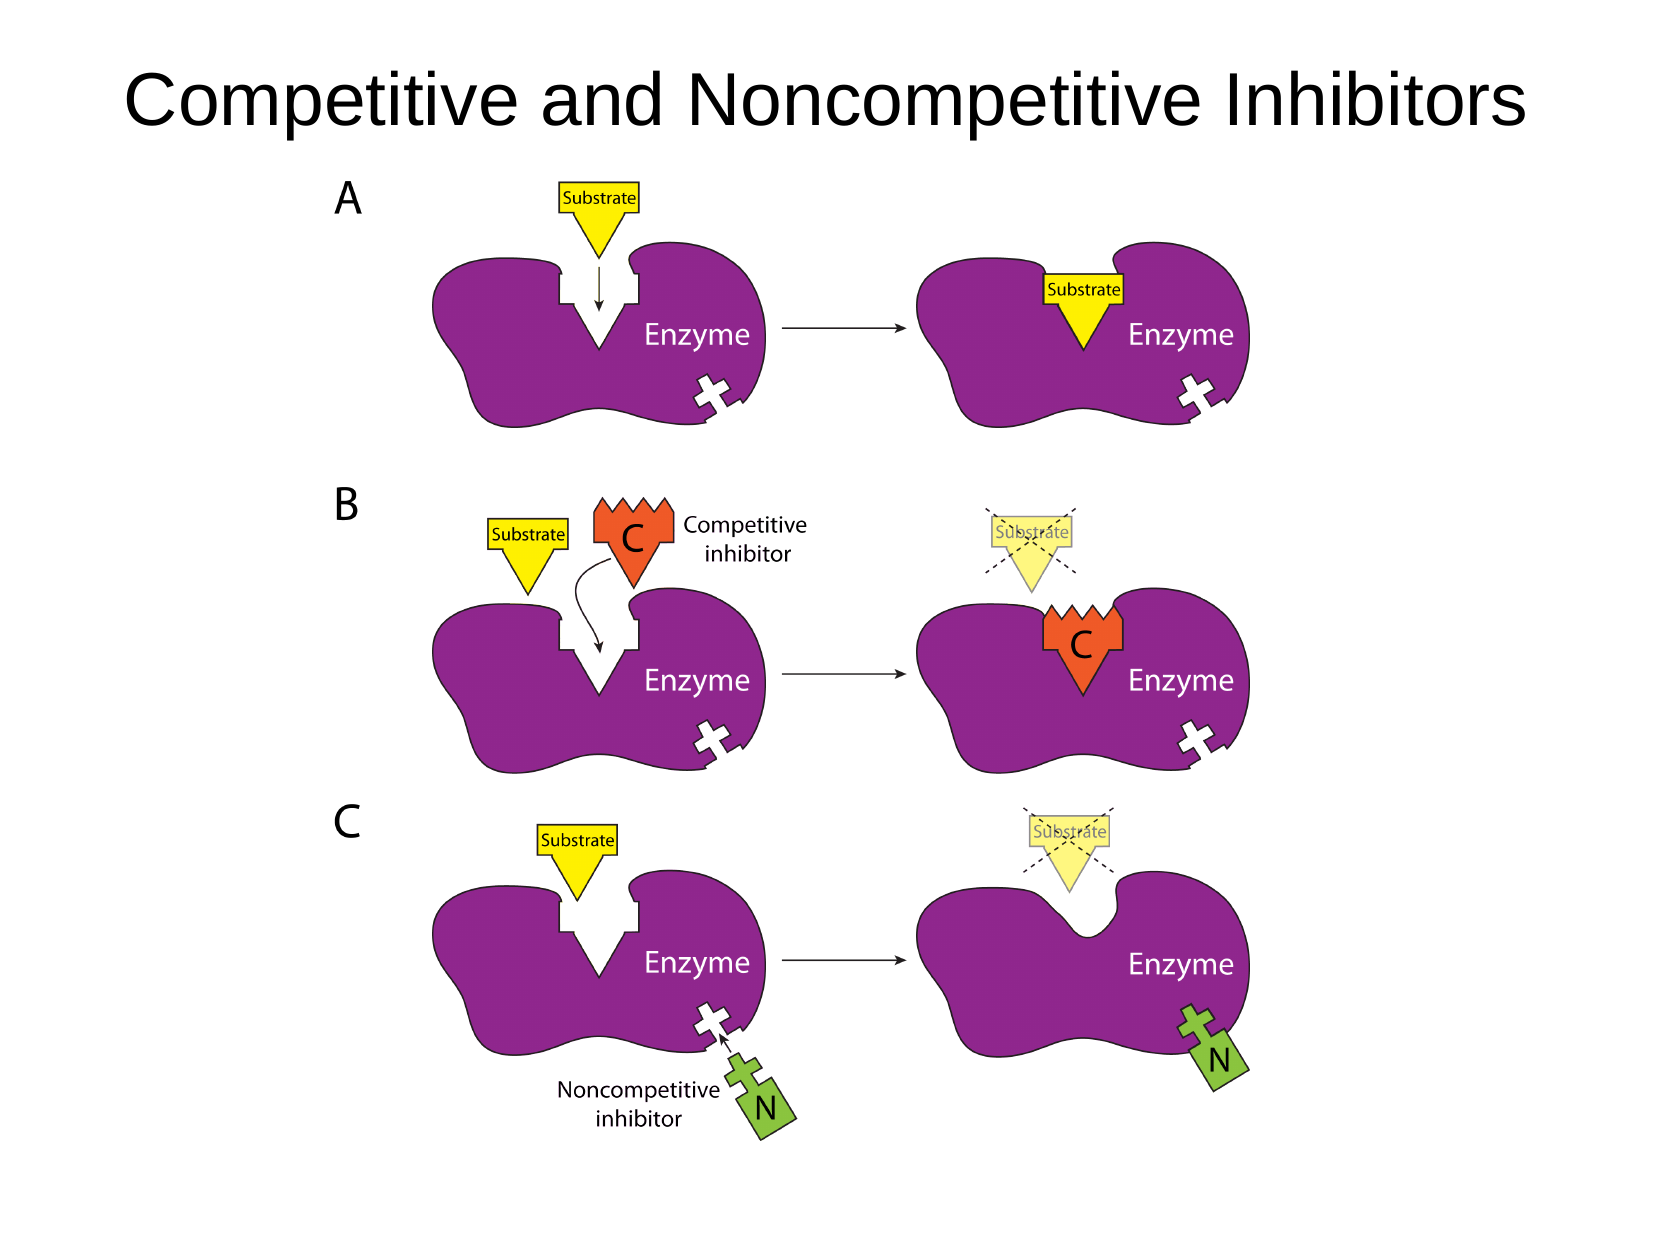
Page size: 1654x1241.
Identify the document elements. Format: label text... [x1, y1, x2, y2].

picture [333, 173, 1250, 1141]
title Competitive and Noncompetitive Inhibitors [82, 56, 1571, 143]
